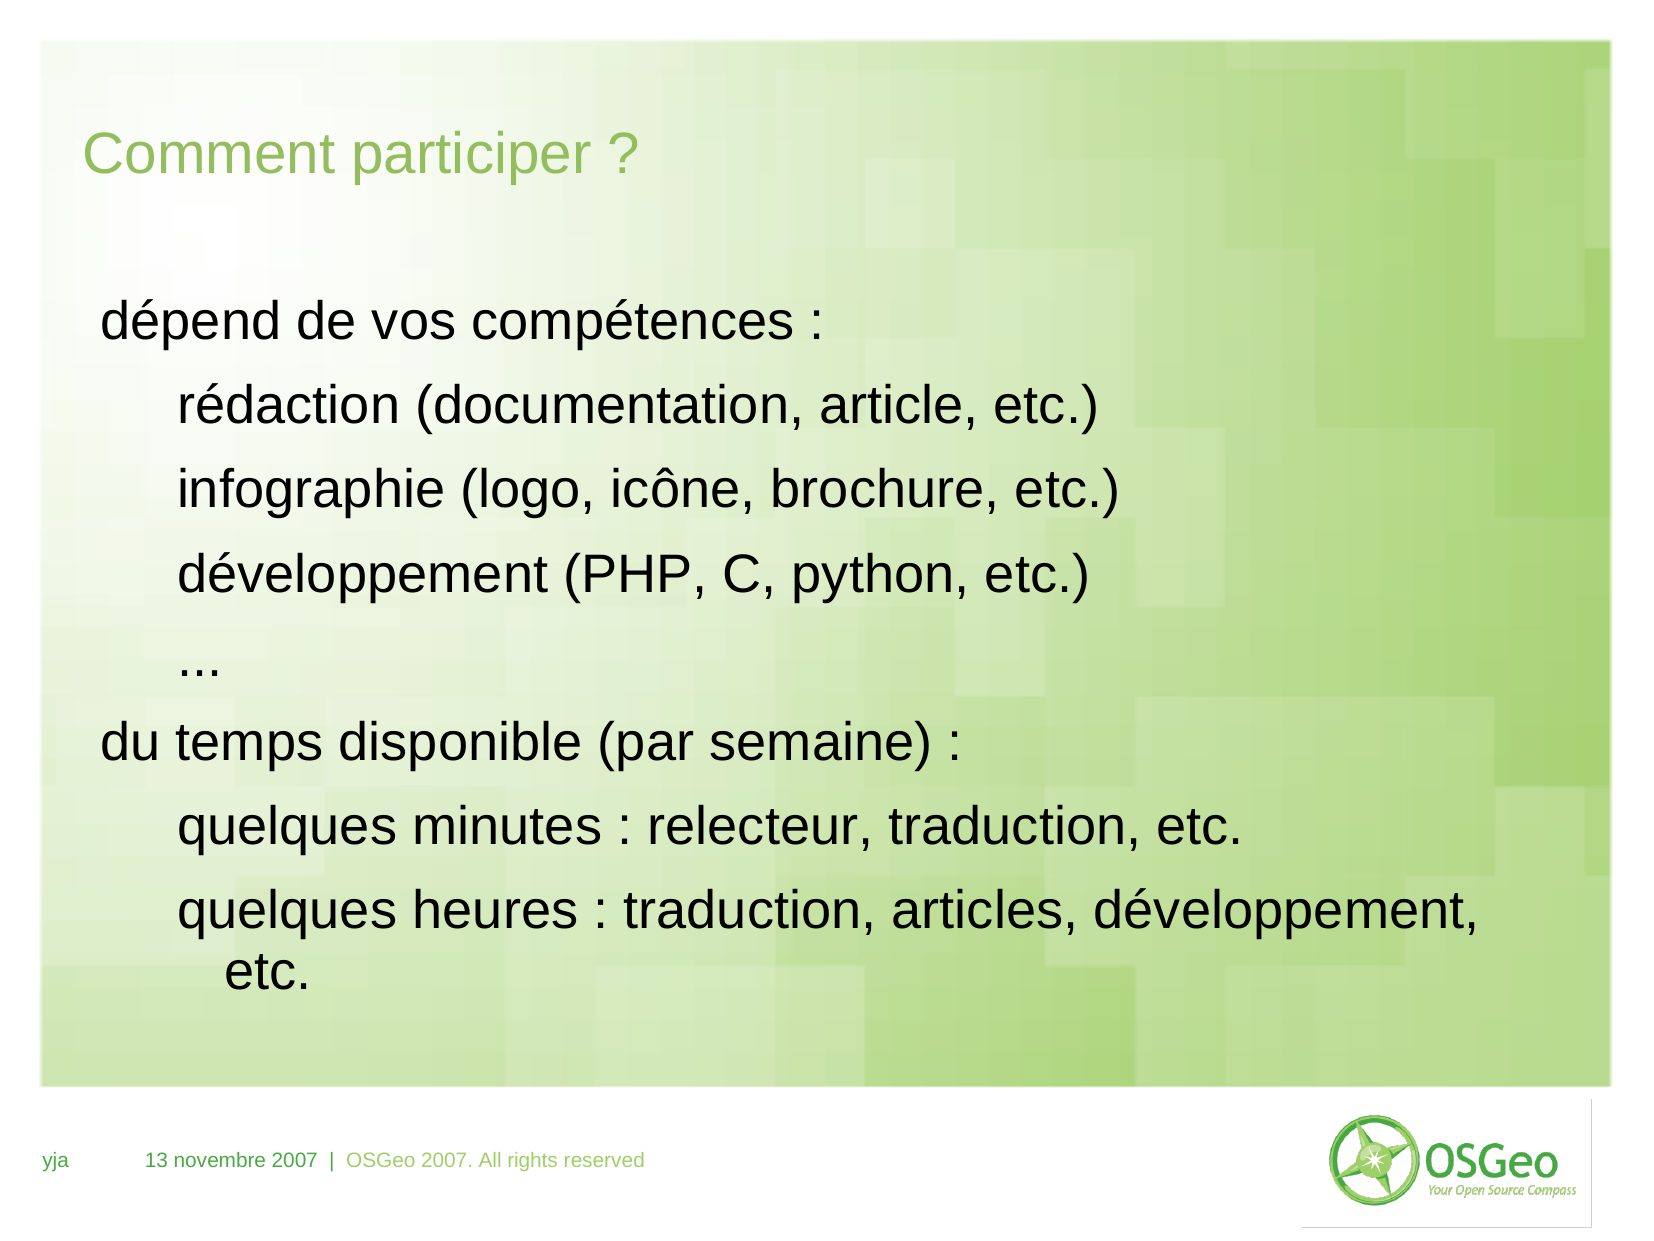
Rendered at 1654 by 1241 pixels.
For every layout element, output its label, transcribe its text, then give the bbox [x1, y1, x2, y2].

picture [0, 1, 1654, 1239]
list dépend de vos compétences : rédaction (documentation, article, etc.) infographie (logo, icône, brochure, etc.) développement (PHP, C, python, etc.) ... du temps disponible (par semaine) : quelques minutes : relecteur, traduction, etc. quelques heures : traduction, articles, développement, etc. [82, 290, 1571, 1109]
title Comment participer ? [82, 49, 1571, 257]
